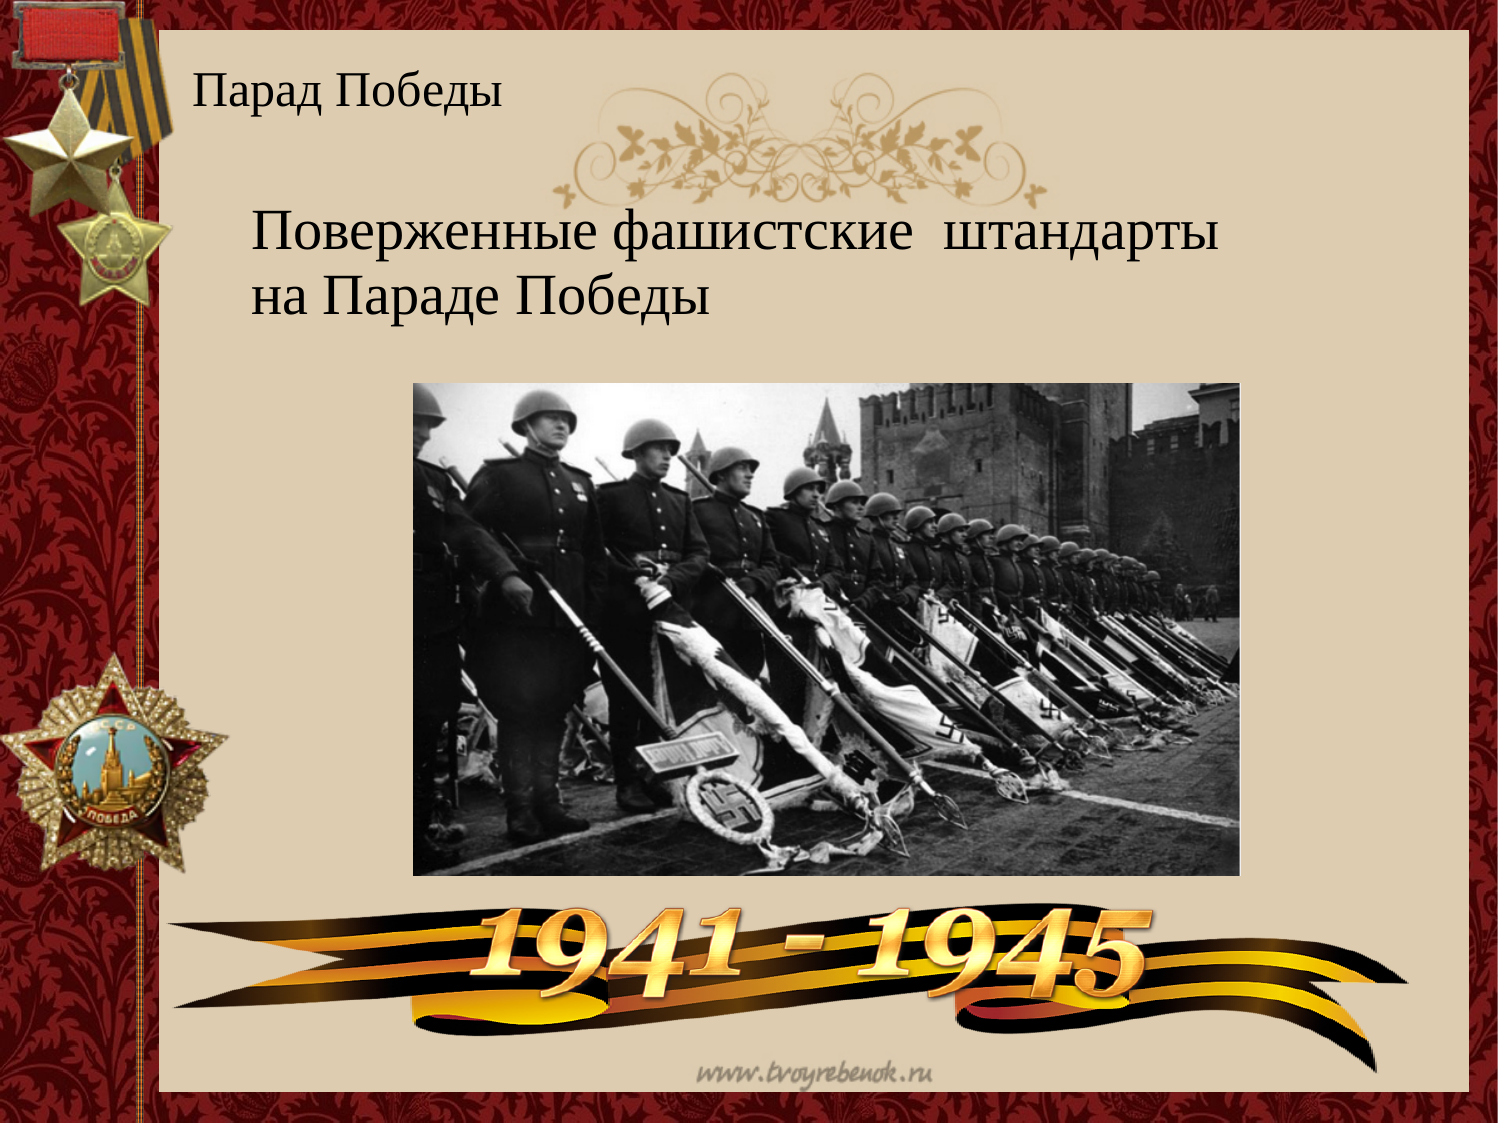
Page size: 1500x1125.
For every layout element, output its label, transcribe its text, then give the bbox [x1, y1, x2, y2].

text_box Поверженные фашистские штандарты на Параде Победы [236, 190, 1270, 355]
text_box Парад Победы [177, 54, 532, 148]
picture [0, 0, 1498, 1123]
